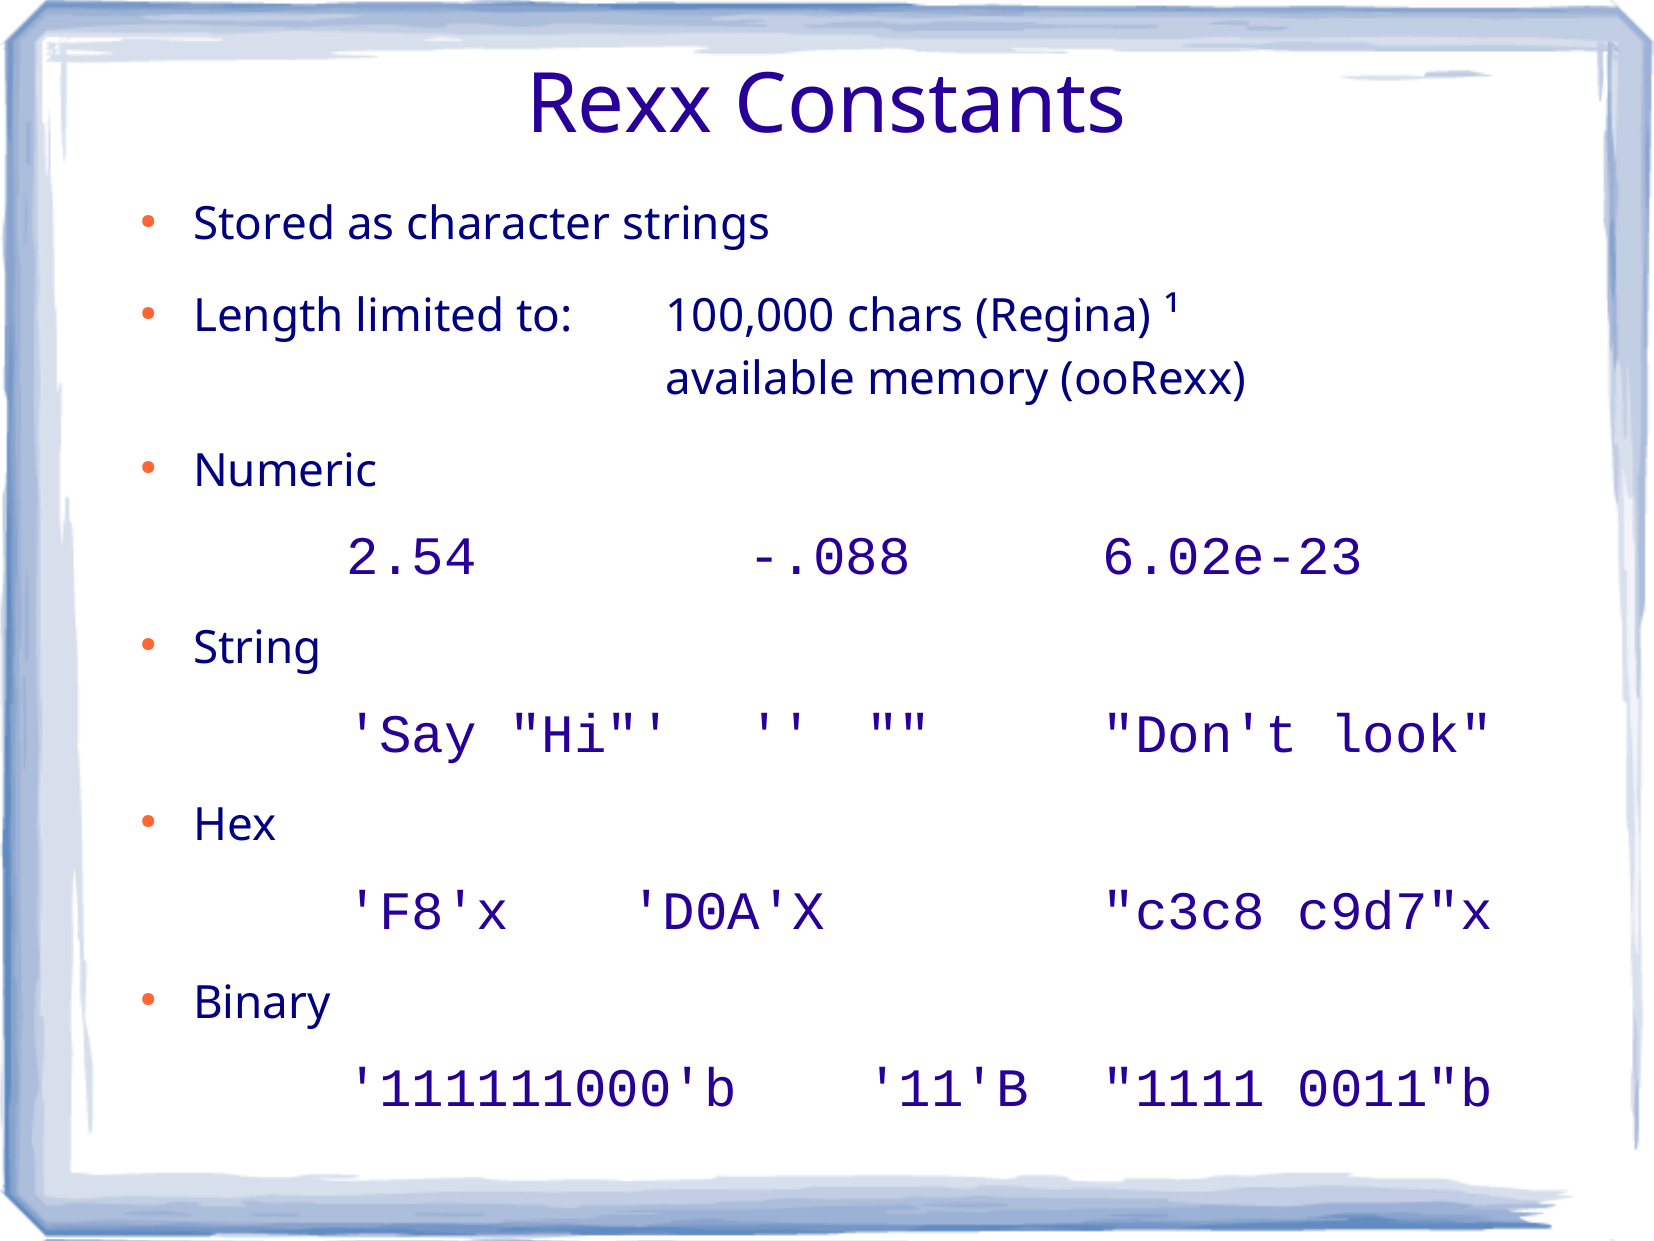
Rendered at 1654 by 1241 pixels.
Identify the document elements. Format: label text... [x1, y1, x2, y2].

list Stored as character strings Length limited to: 100,000 chars (Regina) ¹ available memory (ooRexx) Numeric 2.54 -.088 6.02e-23 String 'Say ″Hi″' '' ″″ ″Don't look″ Hex 'F8'x 'D0A'X ″c3c8 c9d7″x Binary '111111000'b '11'B ″1111 0011″b [122, 190, 1576, 1057]
title Rexx Constants [82, 49, 1571, 151]
picture [0, 0, 1654, 1241]
